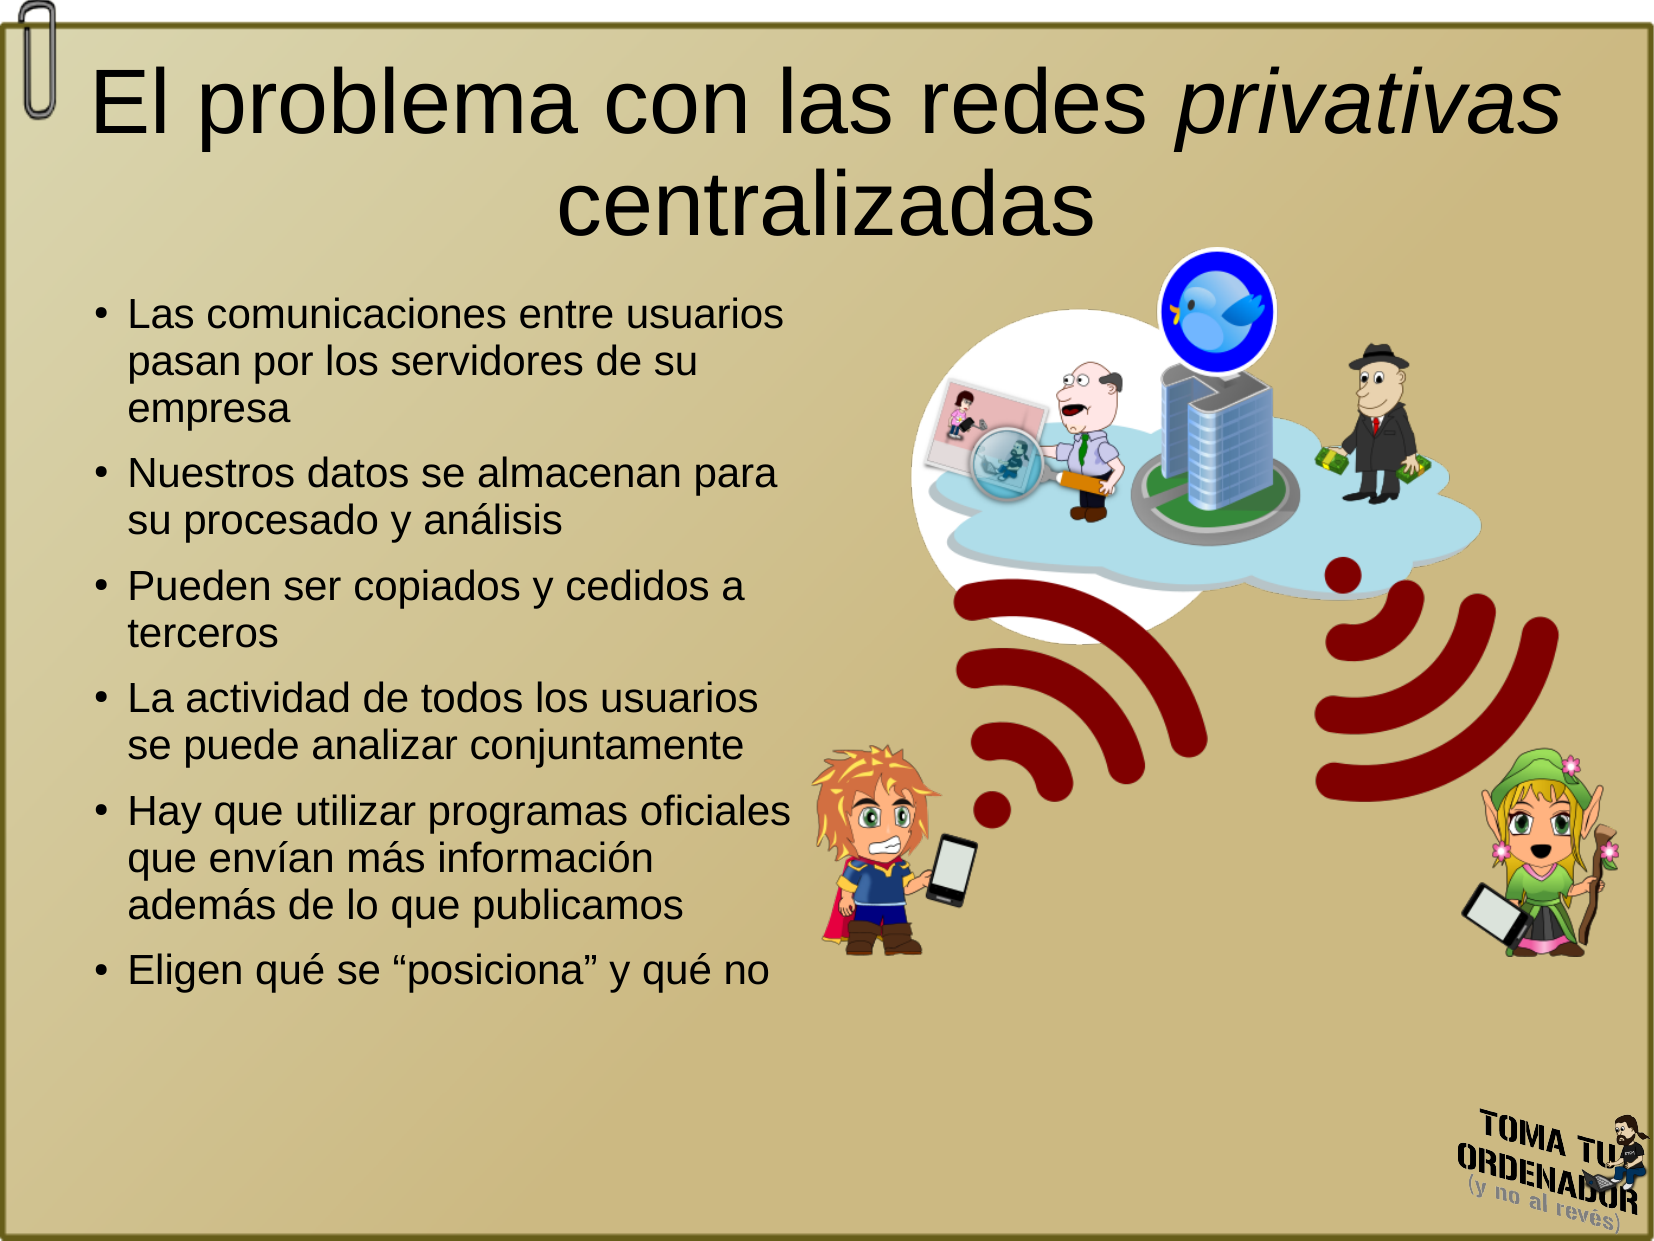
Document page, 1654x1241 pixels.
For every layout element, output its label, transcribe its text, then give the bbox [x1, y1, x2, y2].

picture [0, 0, 1654, 1241]
list Las comunicaciones entre usuarios pasan por los servidores de su empresa Nuestros datos se almacenan para su procesado y análisis Pueden ser copiados y cedidos a terceros La actividad de todos los usuarios se puede analizar conjuntamente Hay que utilizar programas oficiales que envían más información además de lo que publicamos Eligen qué se “posiciona” y qué no [82, 290, 793, 1010]
title El problema con las redes privativas centralizadas [82, 49, 1571, 257]
